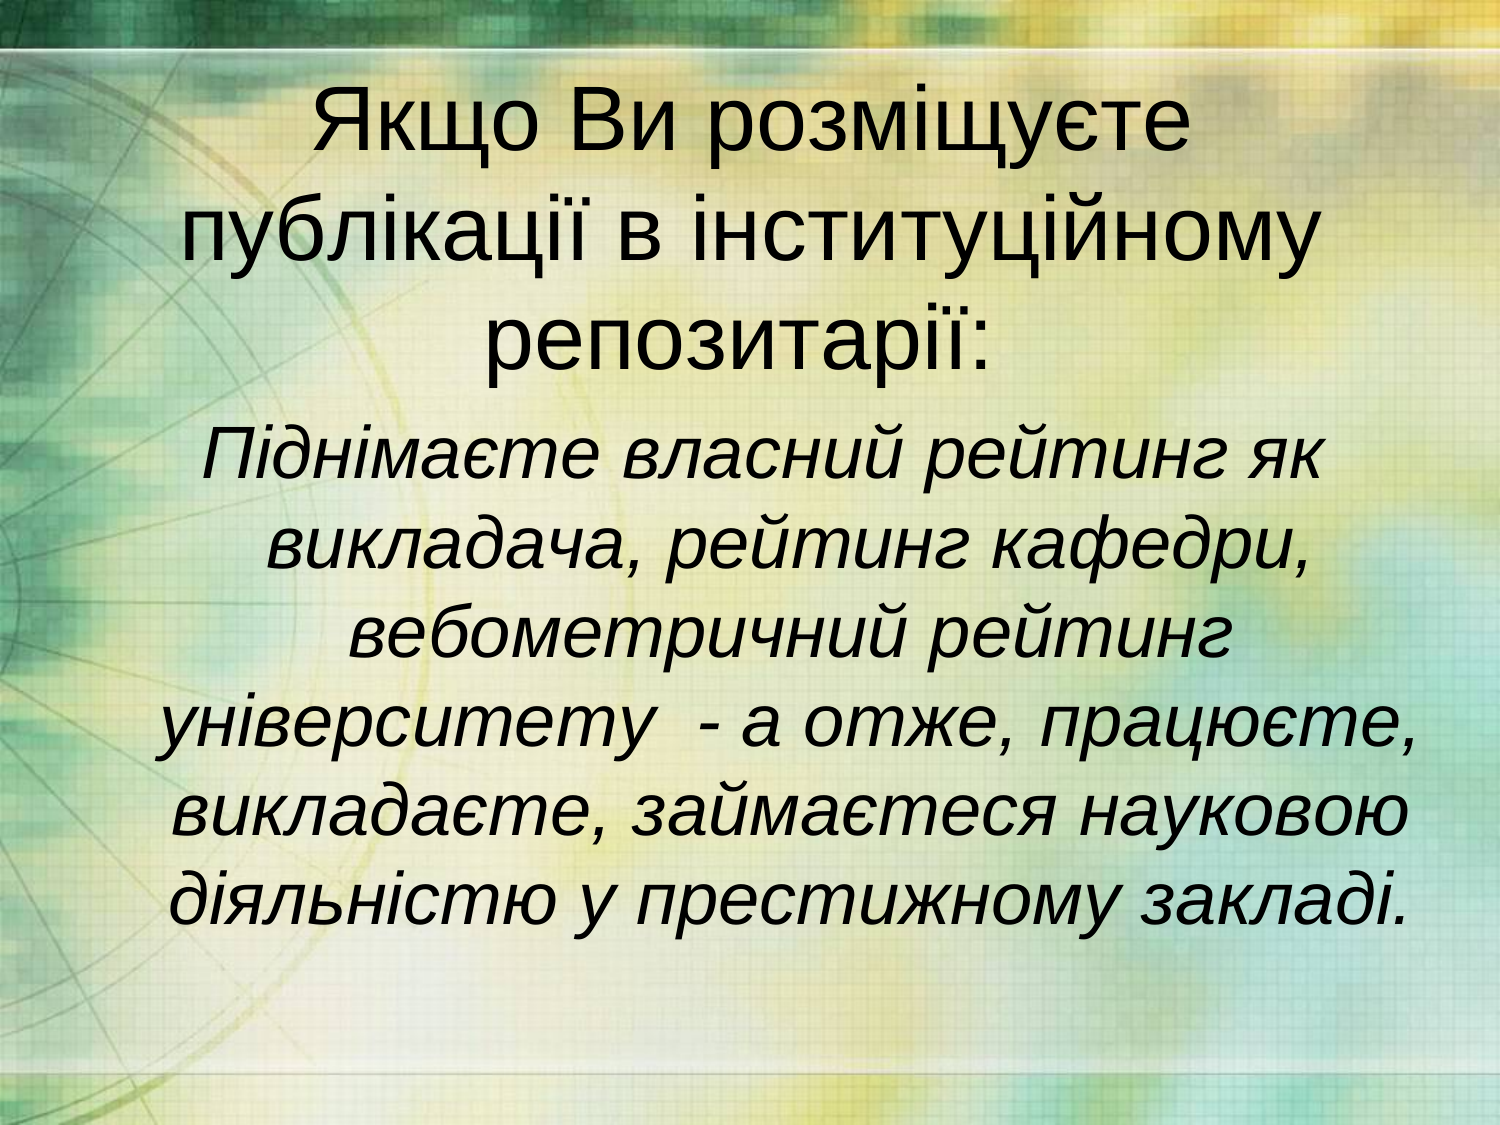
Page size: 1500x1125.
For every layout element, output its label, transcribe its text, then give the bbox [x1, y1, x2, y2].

picture [0, 0, 1500, 1125]
title Якщо Ви розміщуєте публікації в інституційному репозитарії: [76, 50, 1427, 506]
list Піднімаєте власний рейтинг як викладача, рейтинг кафедри, вебометричний рейтинг університету - а отже, працюєте, викладаєте, займаєтеся науковою діяльністю у престижному закладі. [88, 397, 1439, 1035]
